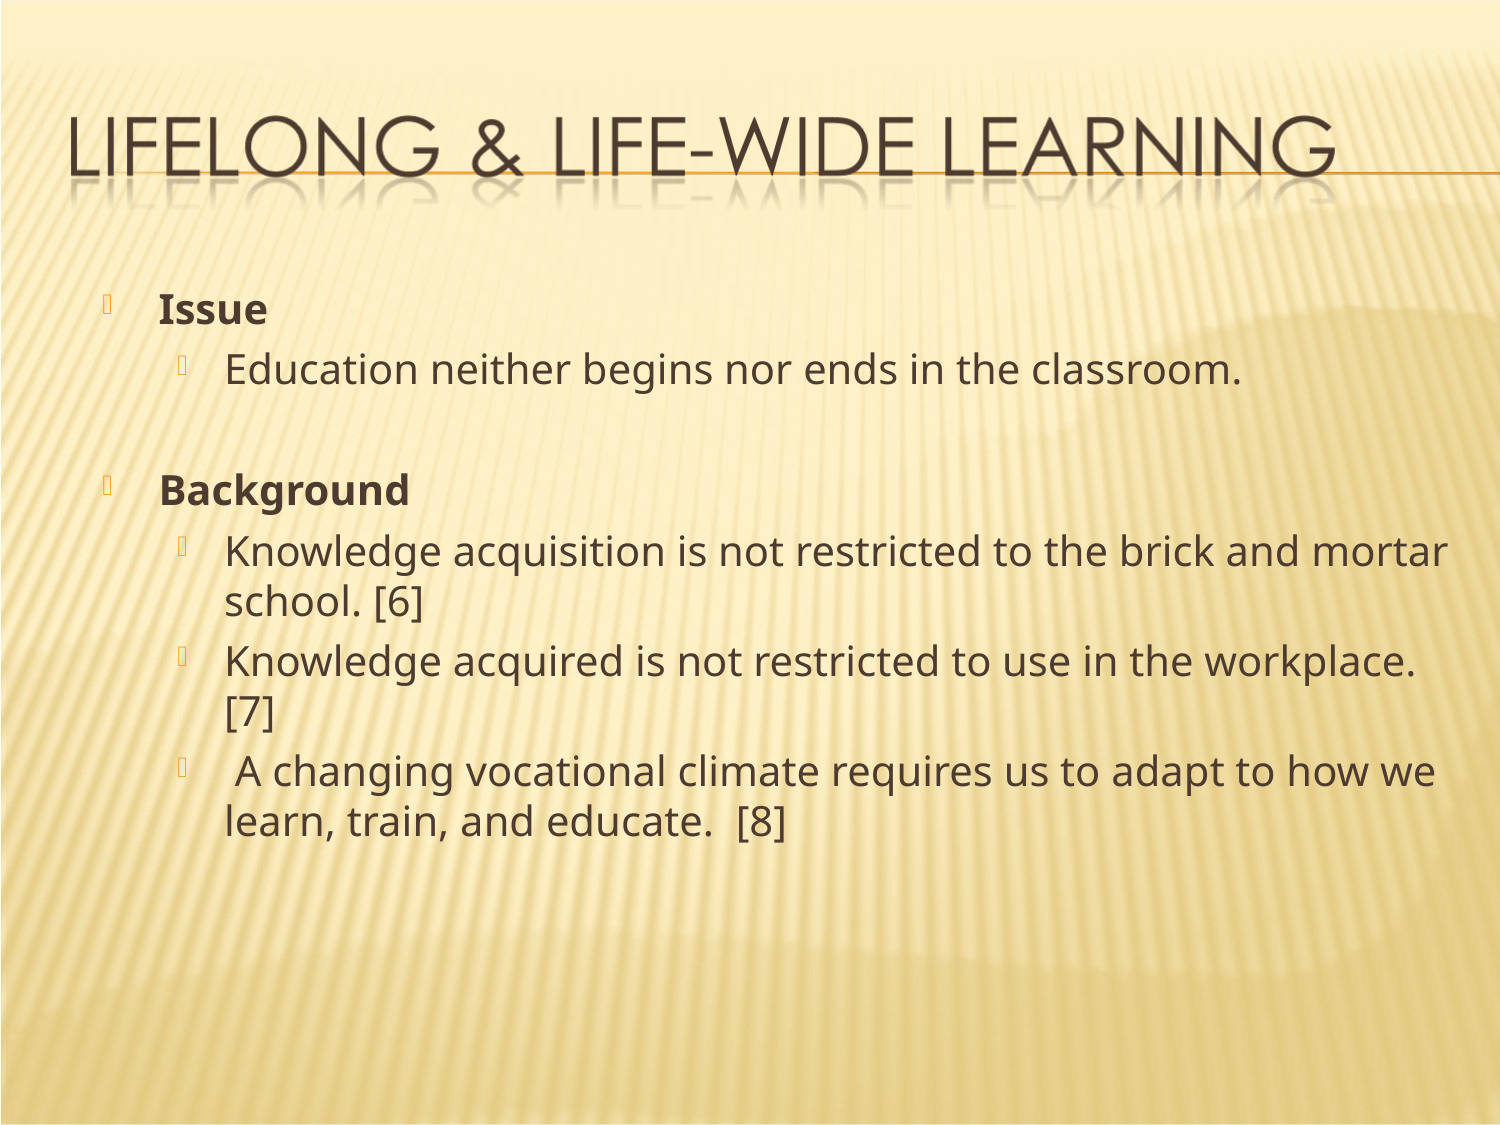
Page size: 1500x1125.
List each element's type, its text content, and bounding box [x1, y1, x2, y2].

text_box [48, 73, 1477, 255]
list Issue Education neither begins nor ends in the classroom. Background Knowledge acquisition is not restricted to the brick and mortar school. [6] Knowledge acquired is not restricted to use in the workplace. [7] A changing vocational climate requires us to adapt to how we learn, train, and educate. [8] [87, 274, 1466, 1063]
picture [0, 0, 1500, 1125]
